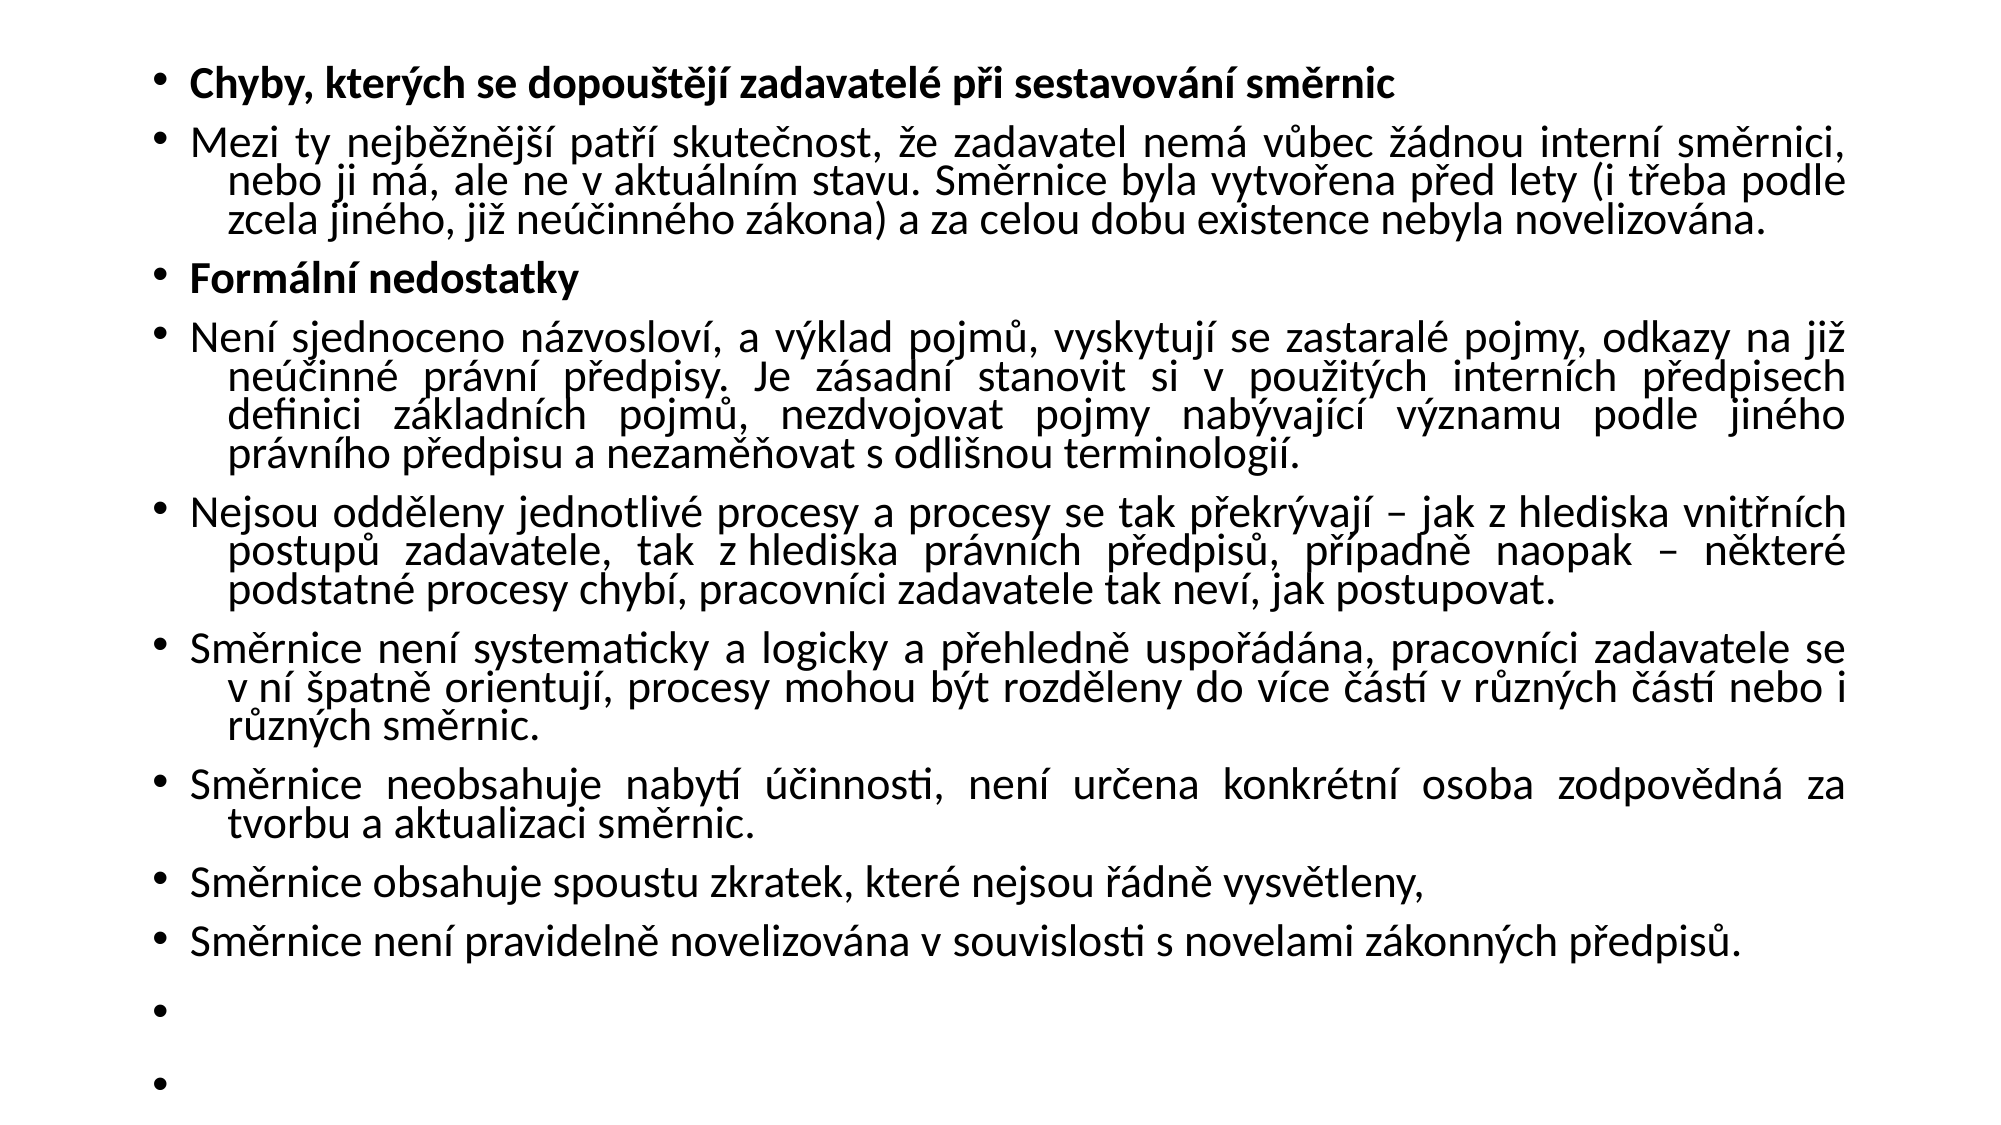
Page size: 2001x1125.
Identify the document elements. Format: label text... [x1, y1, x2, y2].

list Chyby, kterých se dopouštějí zadavatelé při sestavování směrnic Mezi ty nejběžnější patří skutečnost, že zadavatel nemá vůbec žádnou interní směrnici, nebo ji má, ale ne v aktuálním stavu. Směrnice byla vytvořena před lety (i třeba podle zcela jiného, již neúčinného zákona) a za celou dobu existence nebyla novelizována. Formální nedostatky Není sjednoceno názvosloví, a výklad pojmů, vyskytují se zastaralé pojmy, odkazy na již neúčinné právní předpisy. Je zásadní stanovit si v použitých interních předpisech definici základních pojmů, nezdvojovat pojmy nabývající významu podle jiného právního předpisu a nezaměňovat s odlišnou terminologií. Nejsou odděleny jednotlivé procesy a procesy se tak překrývají – jak z hlediska vnitřních postupů zadavatele, tak z hlediska právních předpisů, případně naopak – některé podstatné procesy chybí, pracovníci zadavatele tak neví, jak postupovat. Směrnice není systematicky a logicky a přehledně uspořádána, pracovníci zadavatele se v ní špatně orientují, procesy mohou být rozděleny do více částí v různých částí nebo i různých směrnic. Směrnice neobsahuje nabytí účinnosti, není určena konkrétní osoba zodpovědná za tvorbu a aktualizaci směrnic. Směrnice obsahuje spoustu zkratek, které nejsou řádně vysvětleny, Směrnice není pravidelně novelizována v souvislosti s novelami zákonných předpisů. [137, 59, 1863, 1014]
